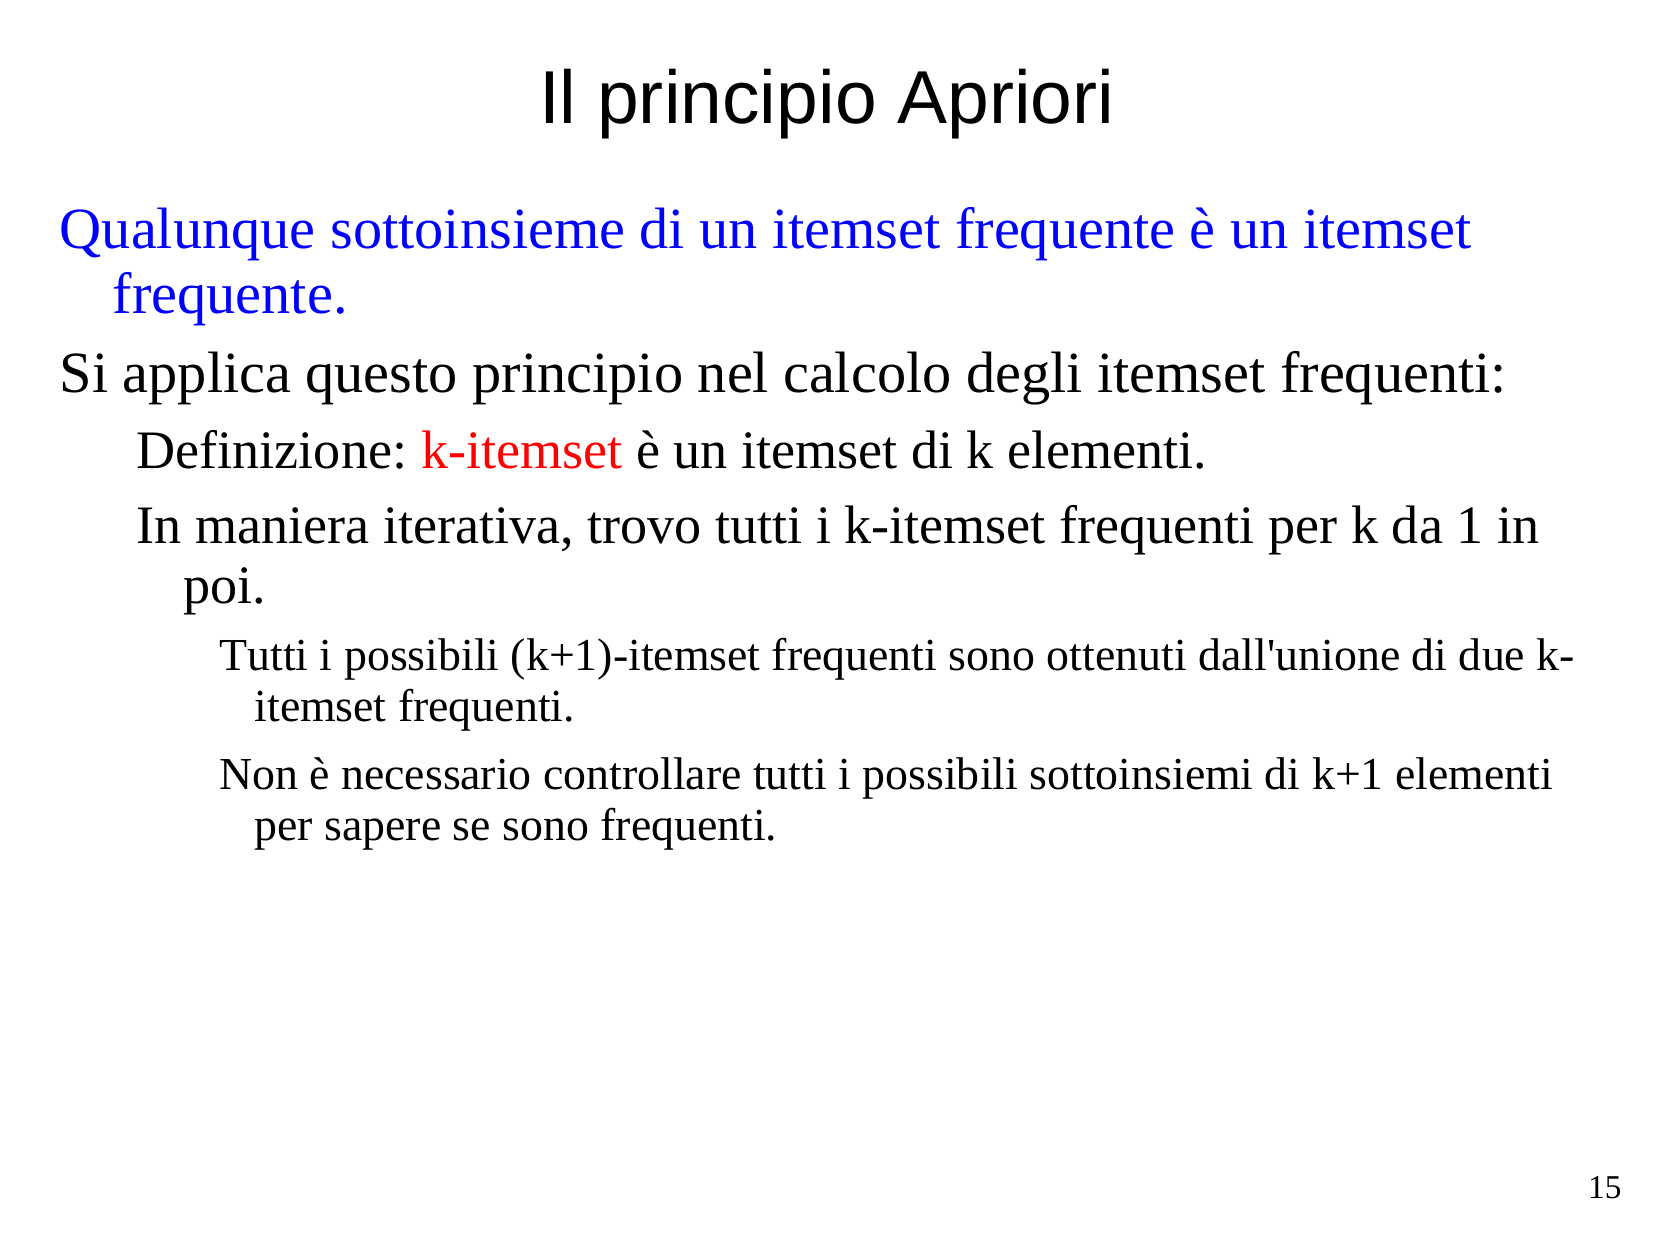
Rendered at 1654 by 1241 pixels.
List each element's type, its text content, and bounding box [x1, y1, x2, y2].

list Qualunque sottoinsieme di un itemset frequente è un itemset frequente. Si applica questo principio nel calcolo degli itemset frequenti: Definizione: k-itemset è un itemset di k elementi. In maniera iterativa, trovo tutti i k-itemset frequenti per k da 1 in poi. Tutti i possibili (k+1)-itemset frequenti sono ottenuti dall'unione di due k-itemset frequenti. Non è necessario controllare tutti i possibili sottoinsiemi di k+1 elementi per sapere se sono frequenti. [42, 196, 1612, 1187]
title Il principio Apriori [37, 30, 1617, 166]
